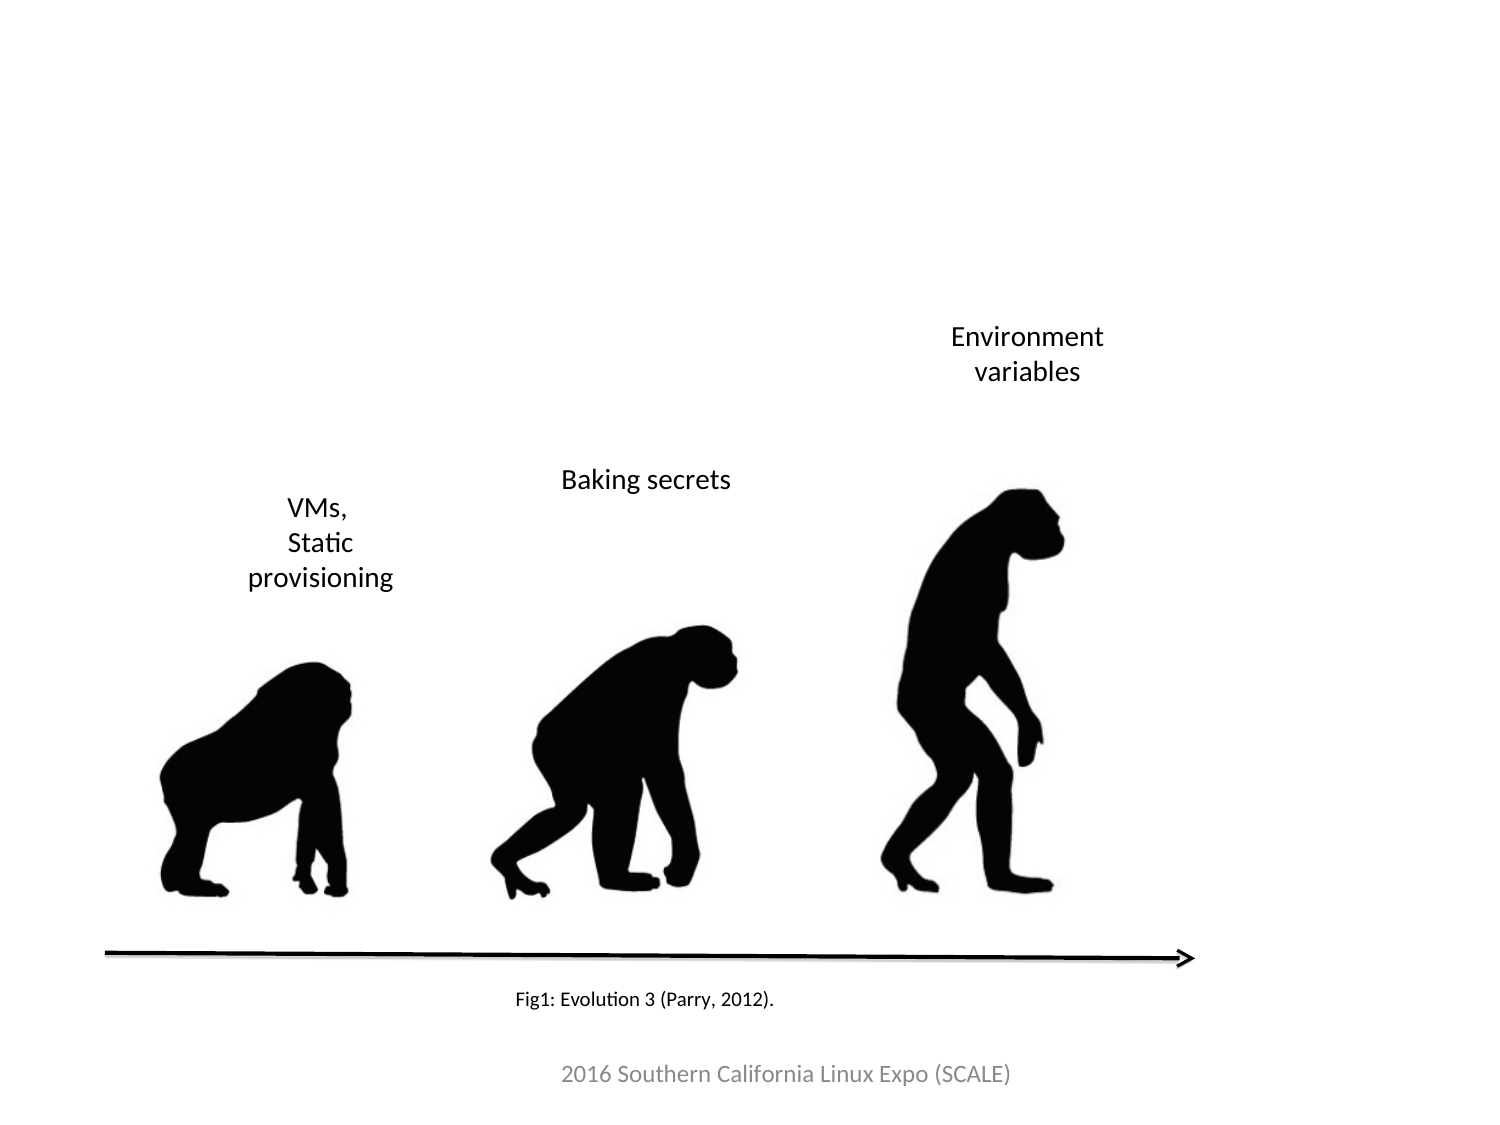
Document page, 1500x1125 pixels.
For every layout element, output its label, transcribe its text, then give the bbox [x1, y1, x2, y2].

text_box Environment variables [920, 309, 1135, 395]
text_box Fig1: Evolution 3 (Parry, 2012). [500, 977, 965, 1019]
text_box 2016 Southern California Linux Expo (SCALE) [512, 1042, 1067, 1103]
text_box VMs, Static provisioning [213, 480, 428, 602]
picture [140, 633, 370, 919]
text_box Baking secrets [539, 452, 754, 504]
picture [483, 599, 754, 919]
picture [847, 467, 1105, 922]
